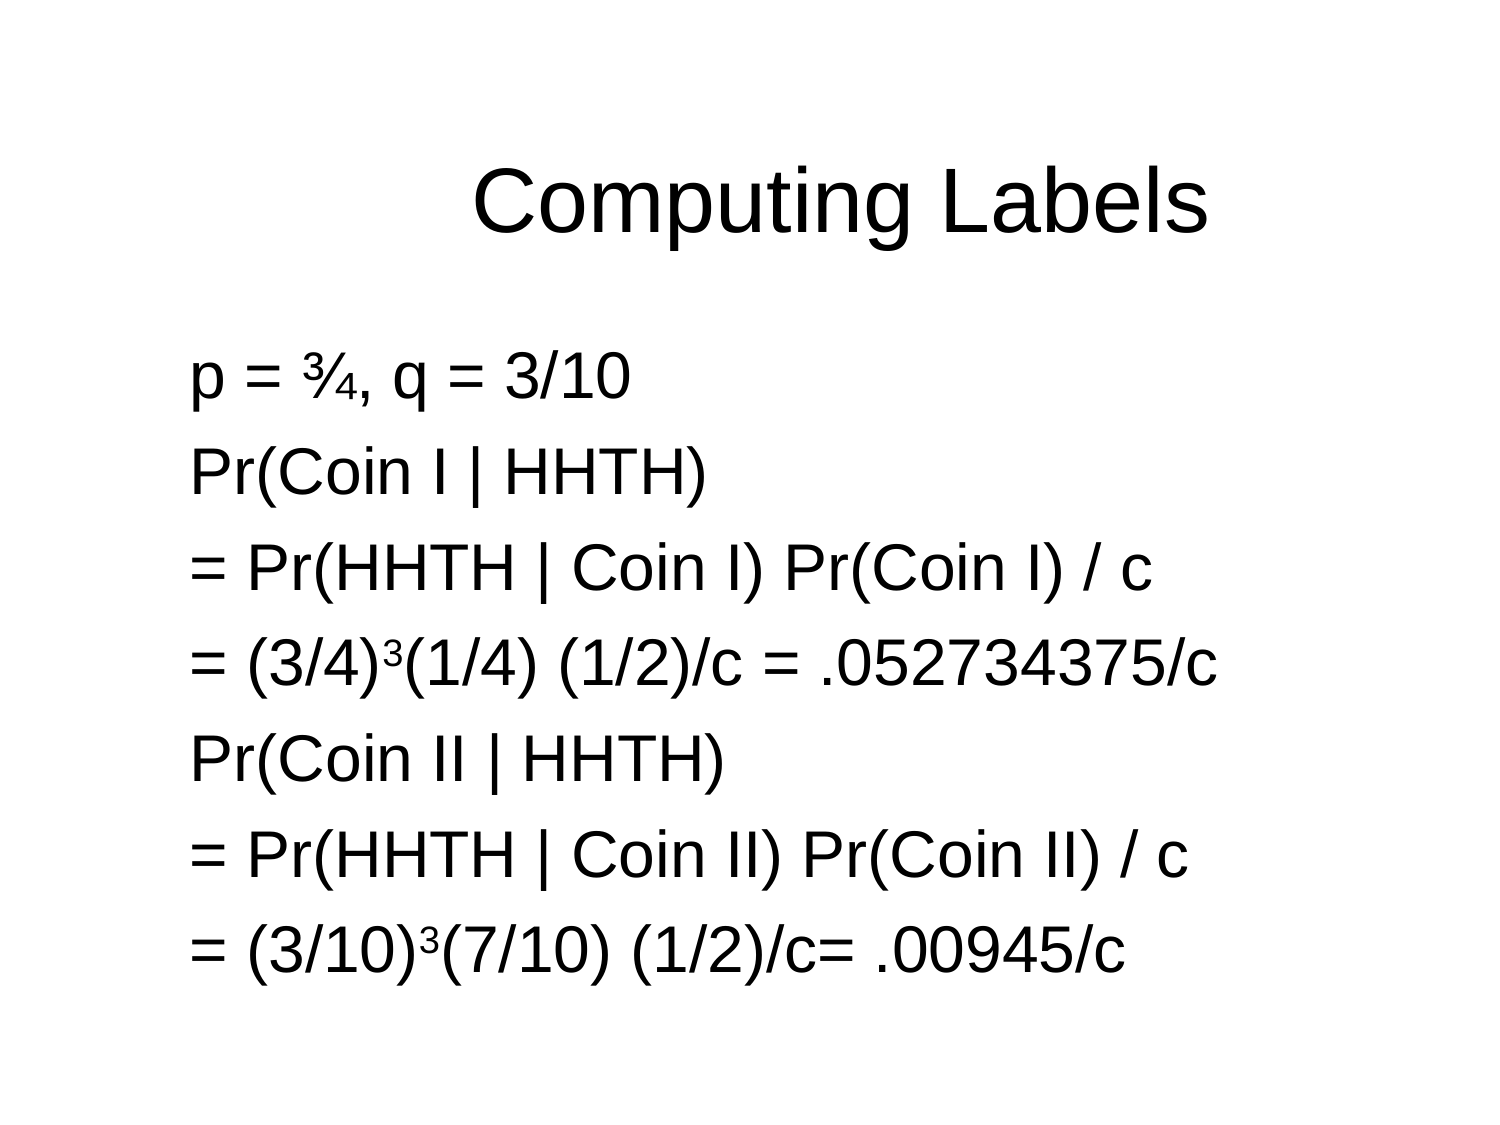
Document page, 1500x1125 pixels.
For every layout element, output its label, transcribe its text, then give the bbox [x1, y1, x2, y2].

list p = ¾, q = 3/10 Pr(Coin I | HHTH) = Pr(HHTH | Coin I) Pr(Coin I) / c = (3/4)3(1/4) (1/2)/c = .052734375/c Pr(Coin II | HHTH) = Pr(HHTH | Coin II) Pr(Coin II) / c = (3/10)3(7/10) (1/2)/c= .00945/c [174, 324, 1463, 1001]
title Computing Labels [187, 133, 1463, 259]
